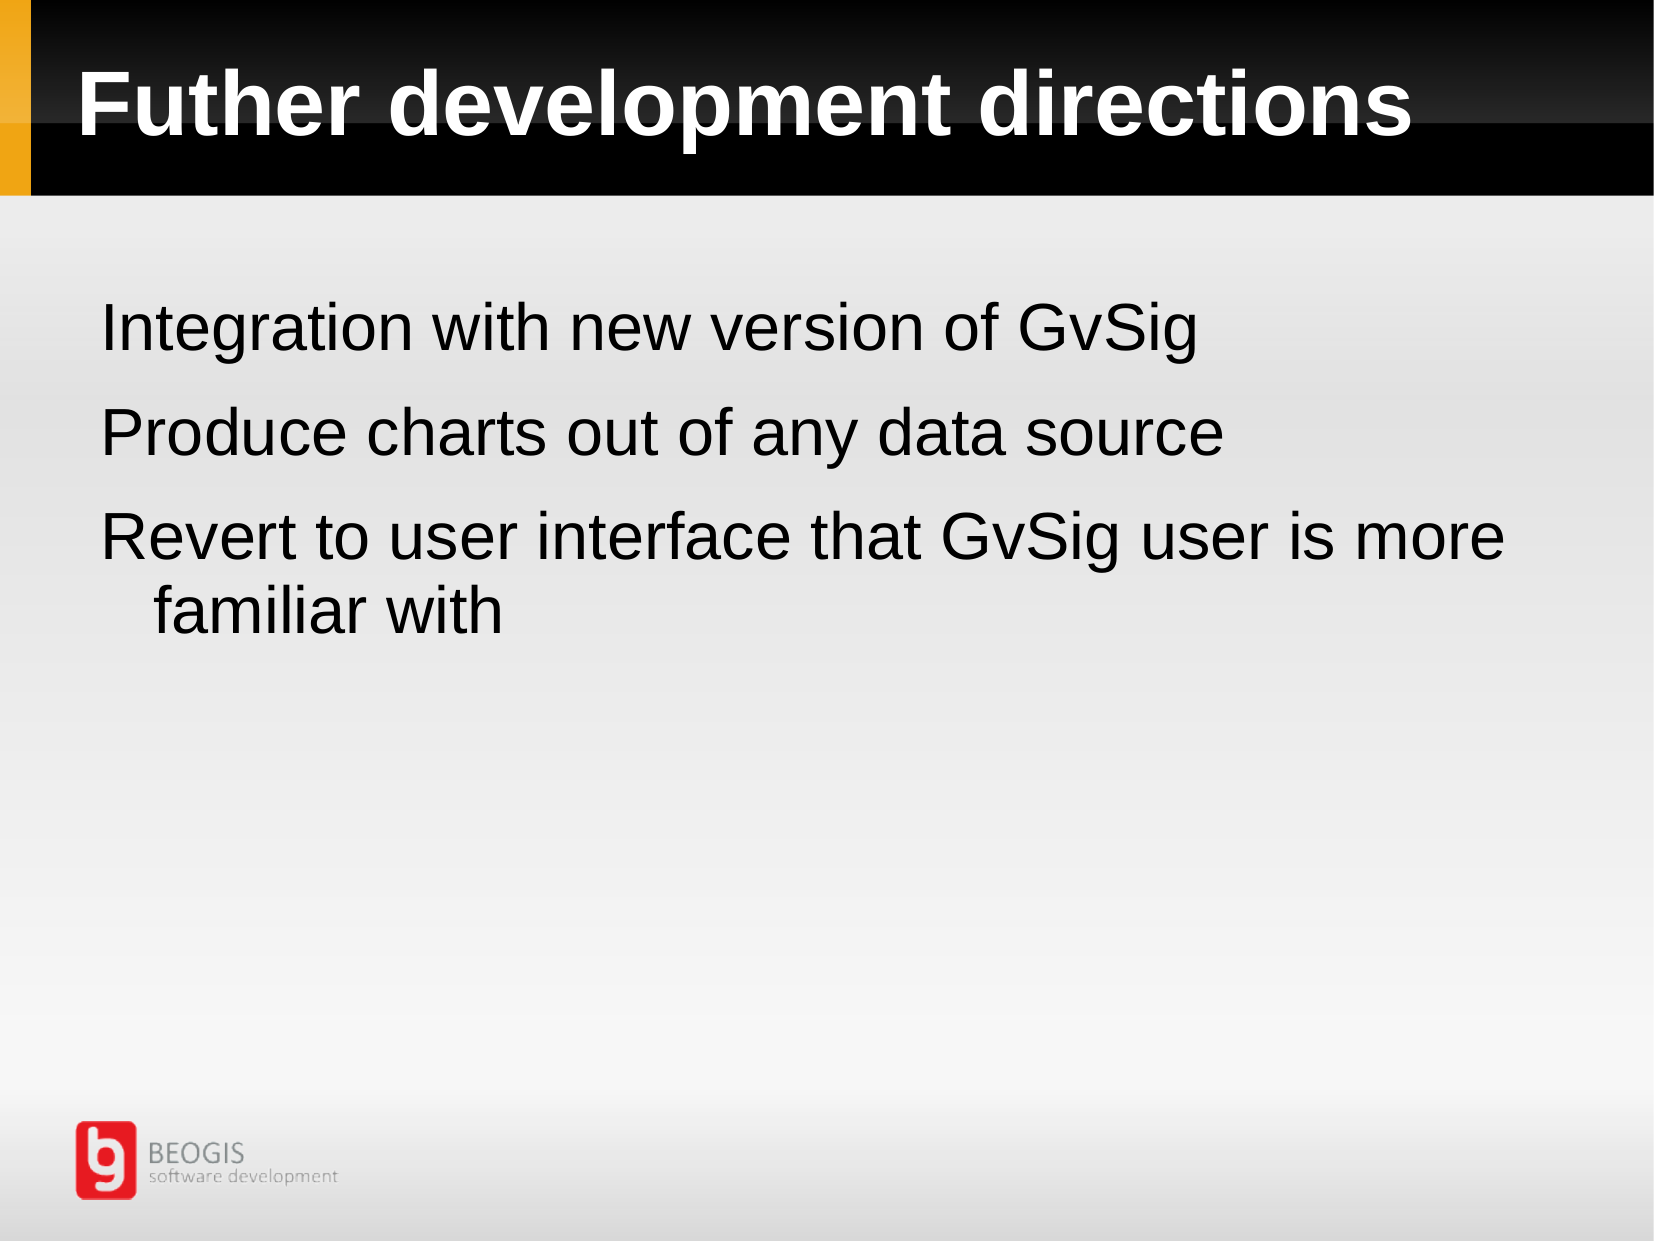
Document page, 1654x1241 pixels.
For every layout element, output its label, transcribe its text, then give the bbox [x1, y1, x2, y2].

title Futher development directions [76, 7, 1565, 200]
picture [0, 0, 1654, 1241]
list Integration with new version of GvSig Produce charts out of any data source Revert to user interface that GvSig user is more familiar with [82, 290, 1571, 1094]
